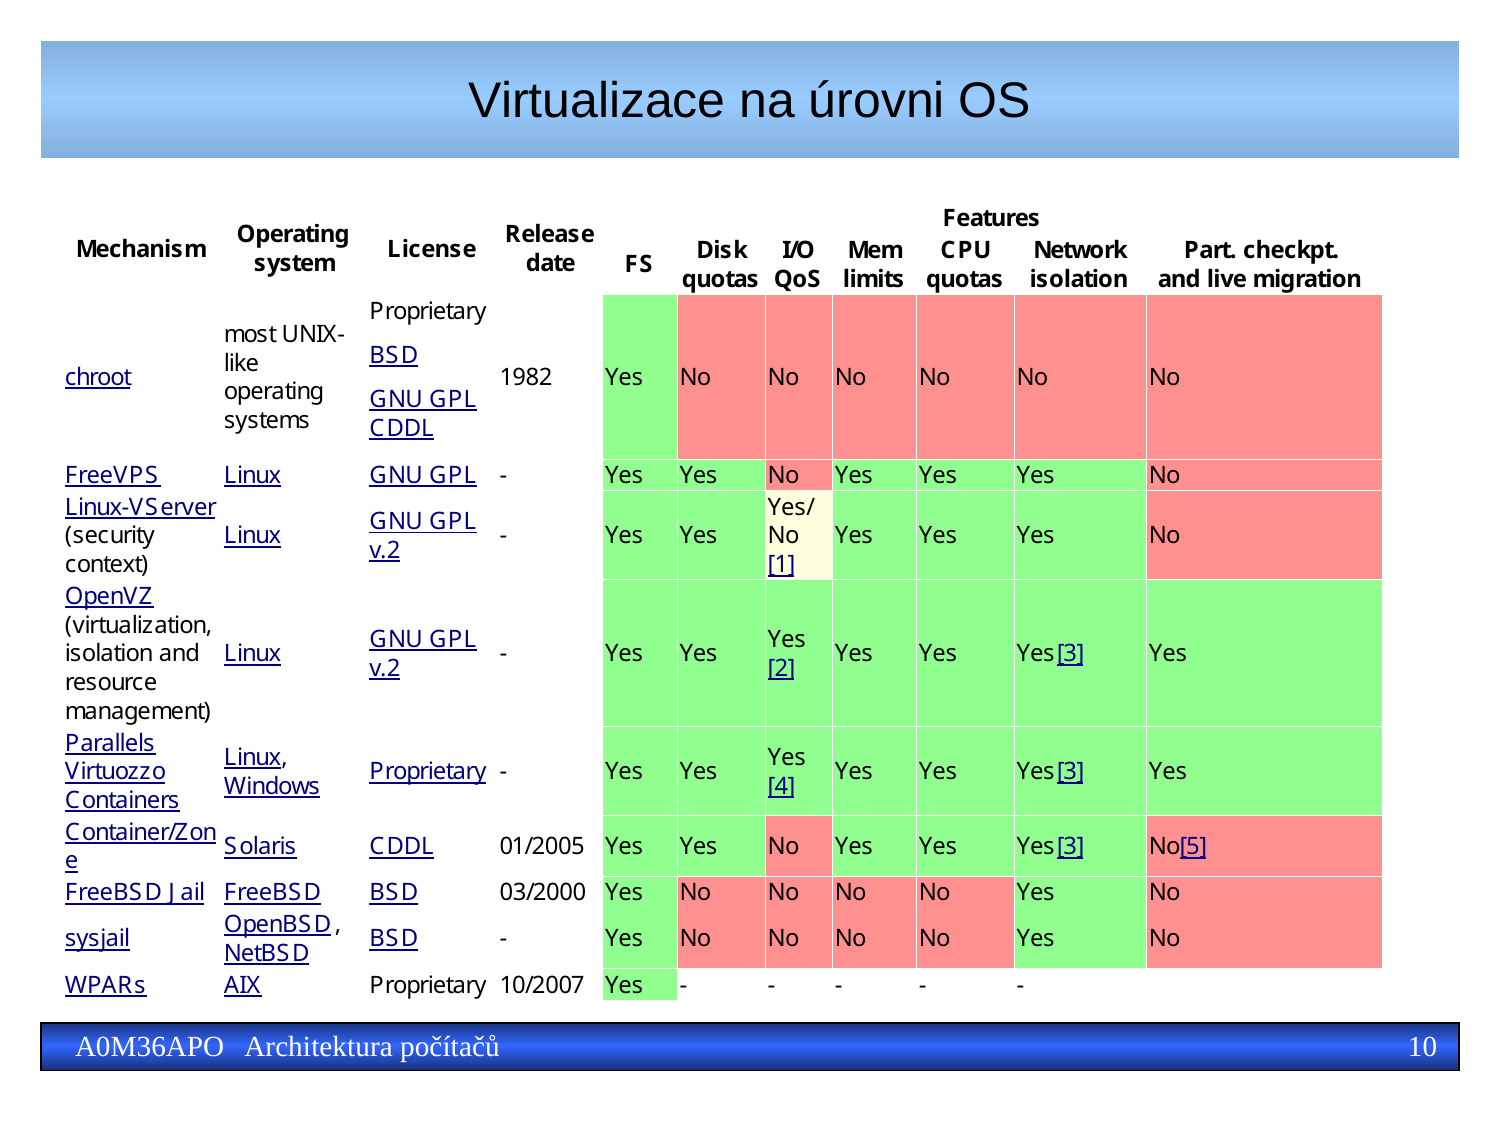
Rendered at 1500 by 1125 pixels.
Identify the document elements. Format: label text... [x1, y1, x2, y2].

chart [62, 178, 1406, 1013]
title Virtualizace na úrovni OS [41, 41, 1459, 158]
